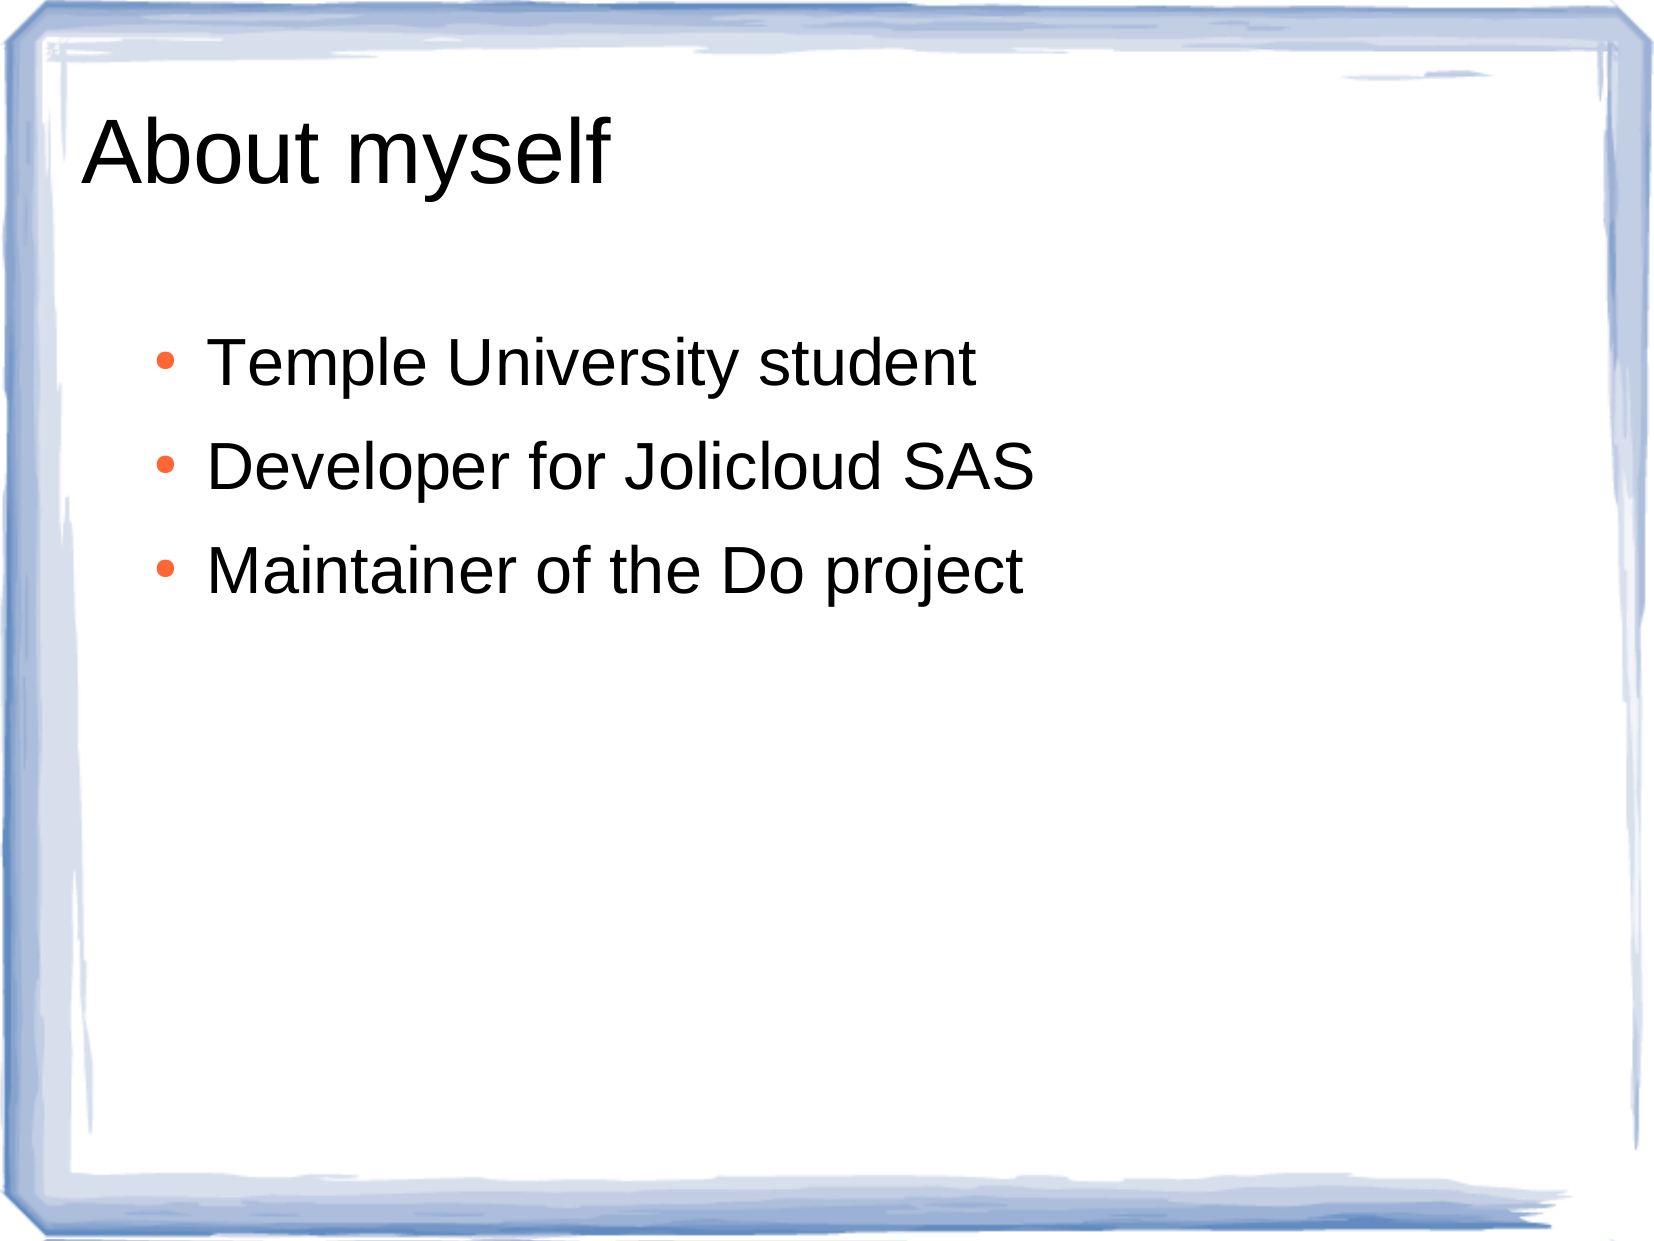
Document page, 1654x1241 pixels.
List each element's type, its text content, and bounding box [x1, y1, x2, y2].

picture [0, 0, 1654, 1241]
list Temple University student Developer for Jolicloud SAS Maintainer of the Do project [118, 324, 1571, 1129]
title About myself [80, 55, 1570, 248]
